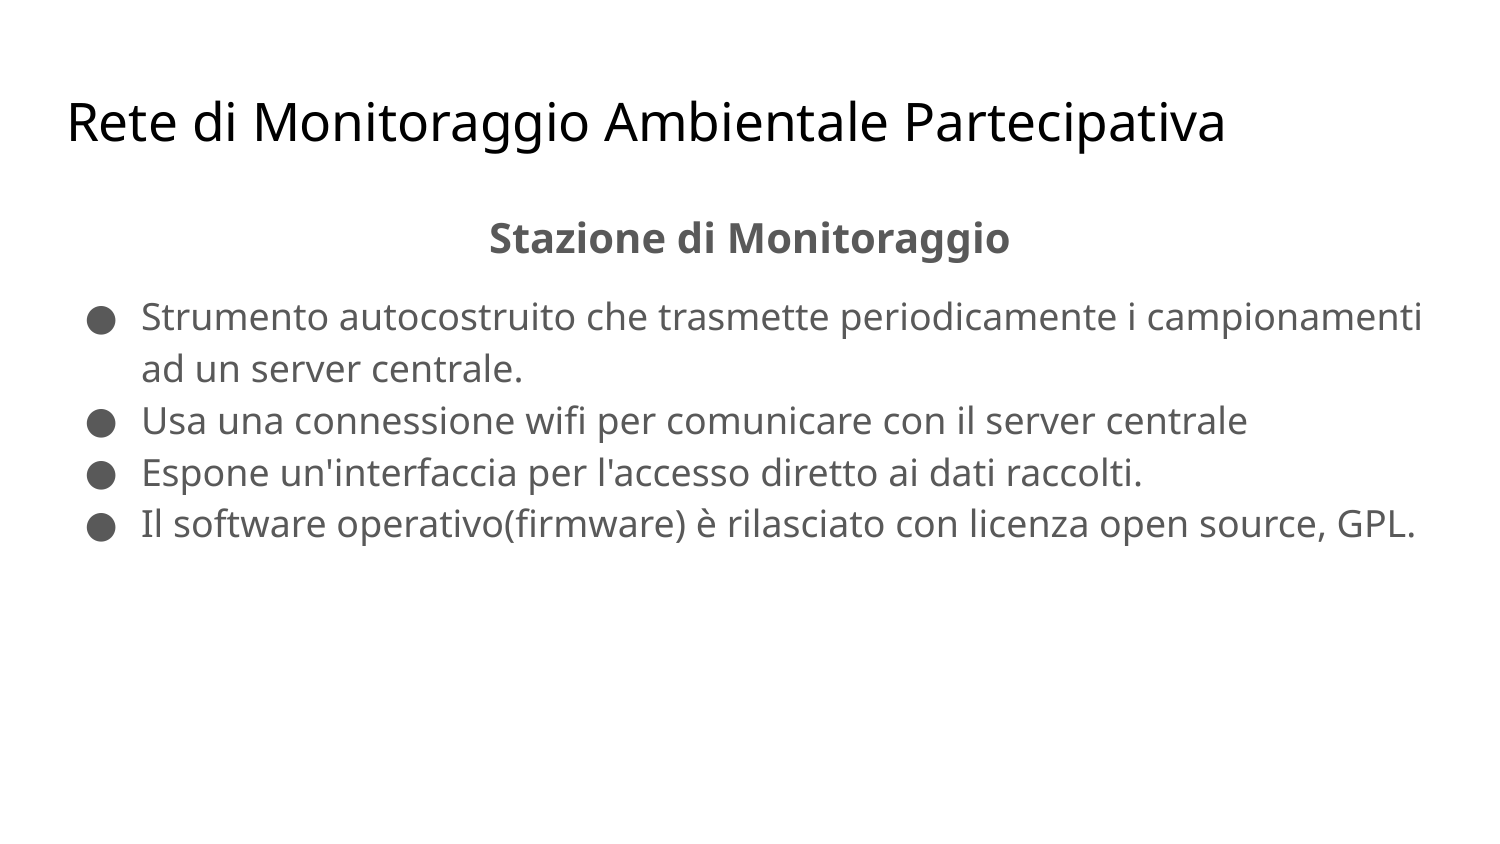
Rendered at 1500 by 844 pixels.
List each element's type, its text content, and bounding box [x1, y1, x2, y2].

title Rete di Monitoraggio Ambientale Partecipativa [51, 72, 1449, 167]
list Stazione di Monitoraggio Strumento autocostruito che trasmette periodicamente i campionamenti ad un server centrale. Usa una connessione wifi per comunicare con il server centrale Espone un'interfaccia per l'accesso diretto ai dati raccolti. Il software operativo(firmware) è rilasciato con licenza open source, GPL. [51, 189, 1449, 750]
